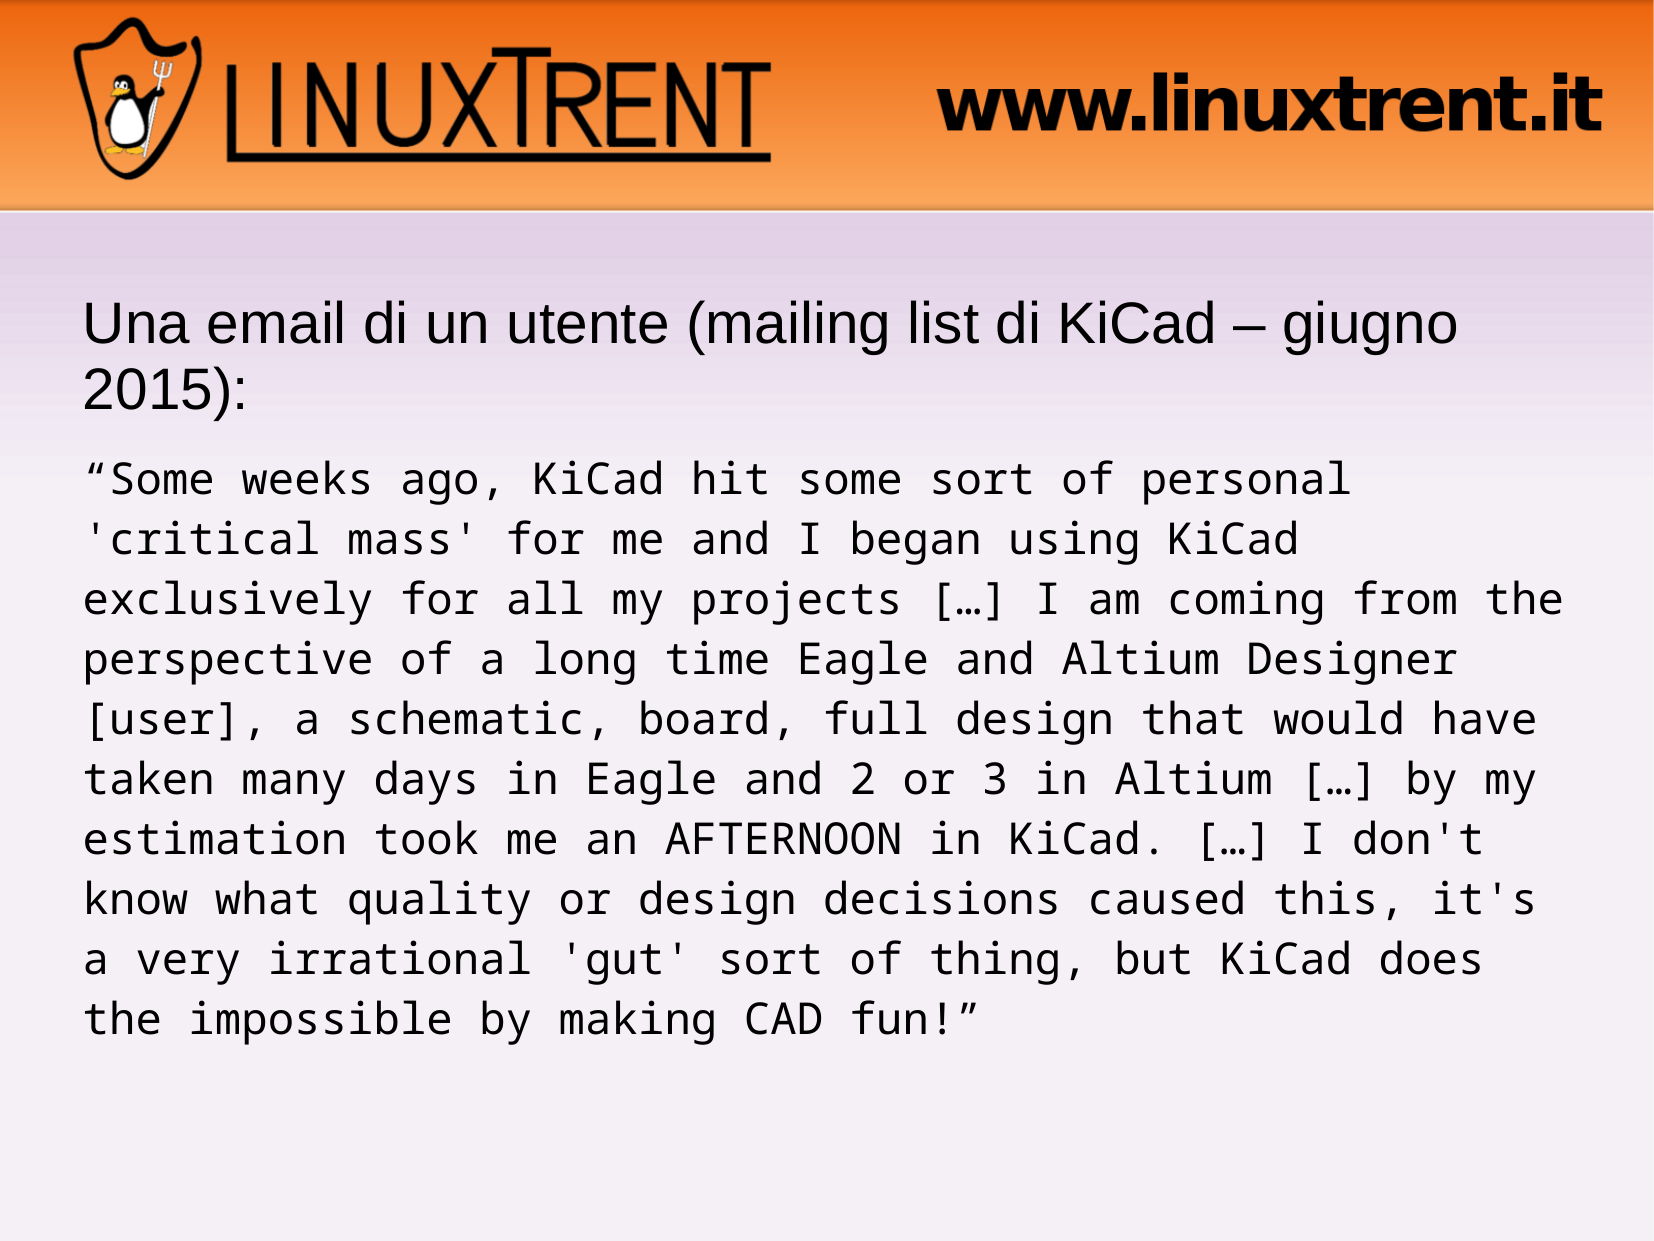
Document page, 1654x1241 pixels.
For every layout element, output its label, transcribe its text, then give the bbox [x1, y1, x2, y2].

list Una email di un utente (mailing list di KiCad – giugno 2015): “Some weeks ago, KiCad hit some sort of personal 'critical mass' for me and I began using KiCad exclusively for all my projects […] I am coming from the perspective of a long time Eagle and Altium Designer [user], a schematic, board, full design that would have taken many days in Eagle and 2 or 3 in Altium […] by my estimation took me an AFTERNOON in KiCad. […] I don't know what quality or design decisions caused this, it's a very irrational 'gut' sort of thing, but KiCad does the impossible by making CAD fun!” [82, 290, 1571, 1109]
picture [0, 0, 1654, 1241]
